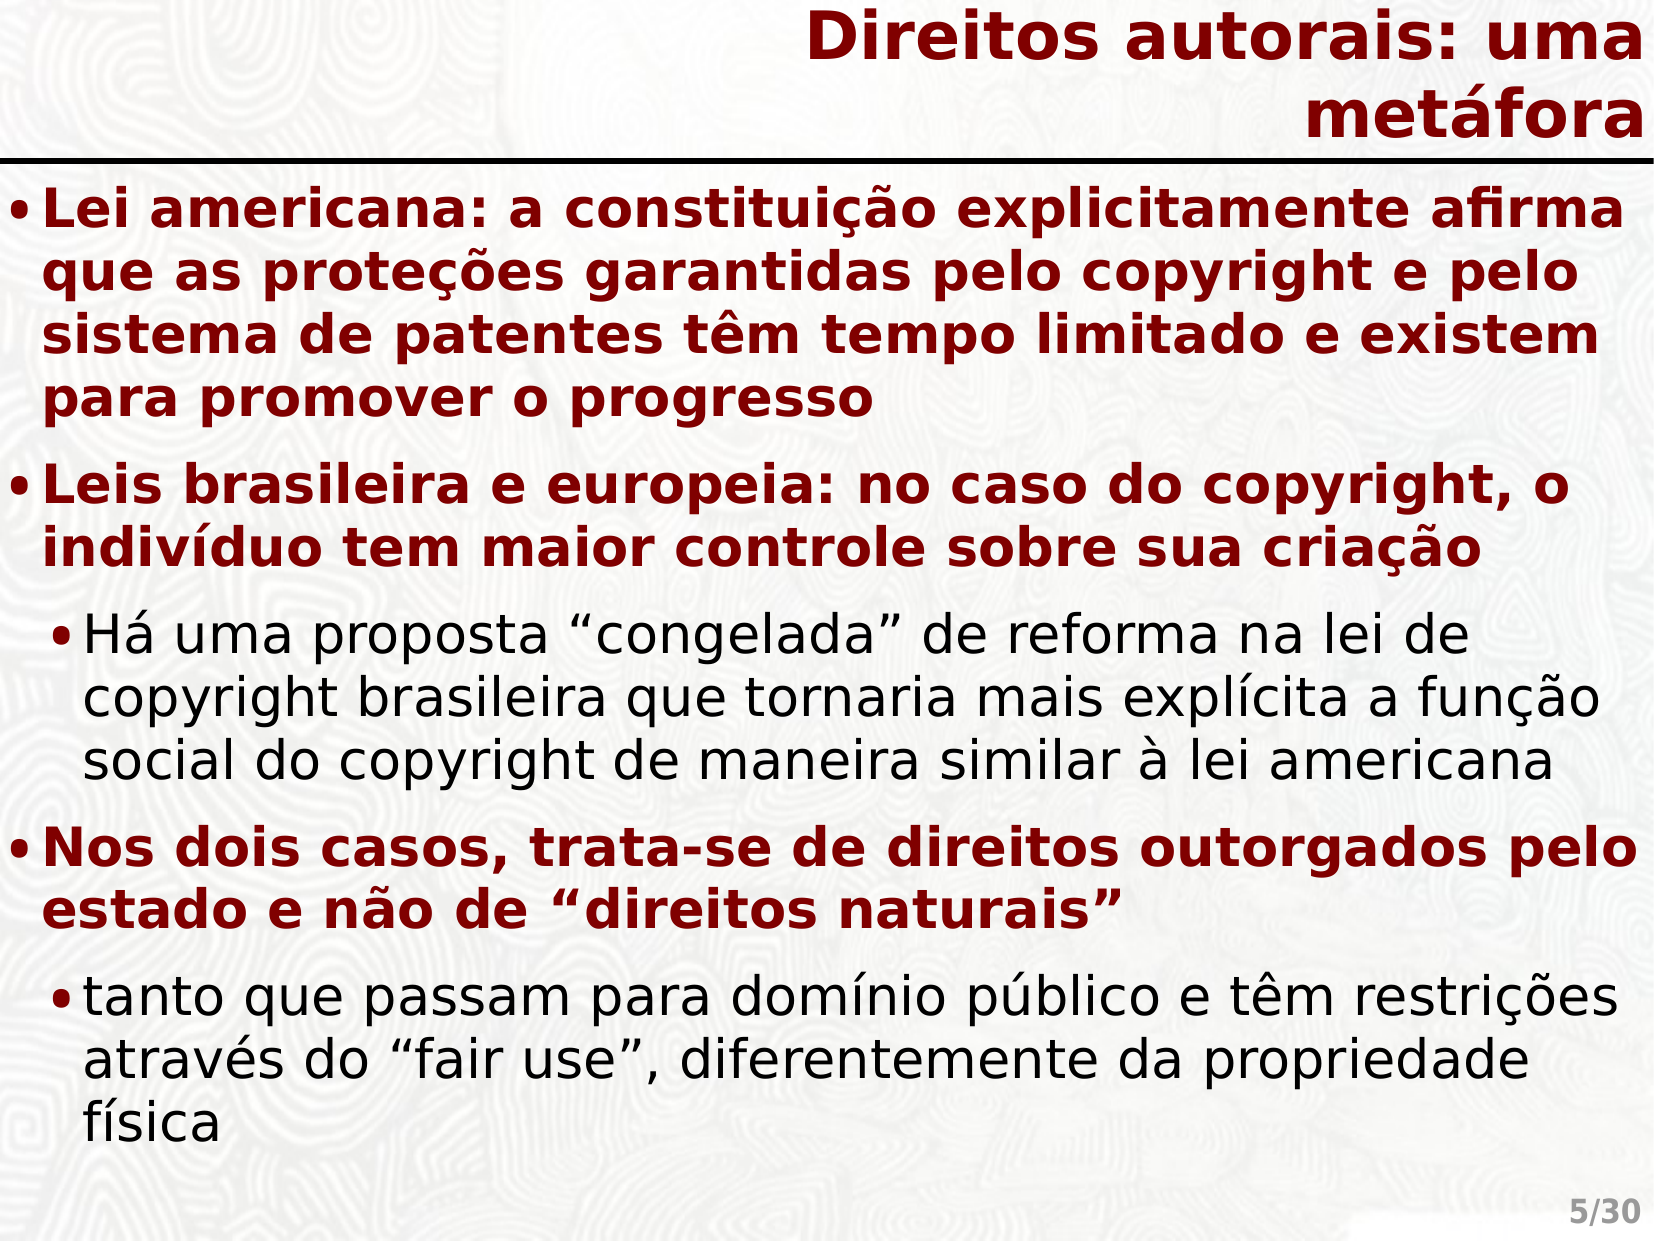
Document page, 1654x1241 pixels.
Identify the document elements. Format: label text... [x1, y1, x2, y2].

list Lei americana: a constituição explicitamente afirma que as proteções garantidas pelo copyright e pelo sistema de patentes têm tempo limitado e existem para promover o progresso Leis brasileira e europeia: no caso do copyright, o indivíduo tem maior controle sobre sua criação Há uma proposta “congelada” de reforma na lei de copyright brasileira que tornaria mais explícita a função social do copyright de maneira similar à lei americana Nos dois casos, trata-se de direitos outorgados pelo estado e não de “direitos naturais” tanto que passam para domínio público e têm restrições através do “fair use”, diferentemente da propriedade física [5, 177, 1654, 1229]
picture [0, 0, 1654, 158]
title Direitos autorais: uma metáfora [602, 0, 1648, 153]
picture [0, 164, 1654, 1241]
